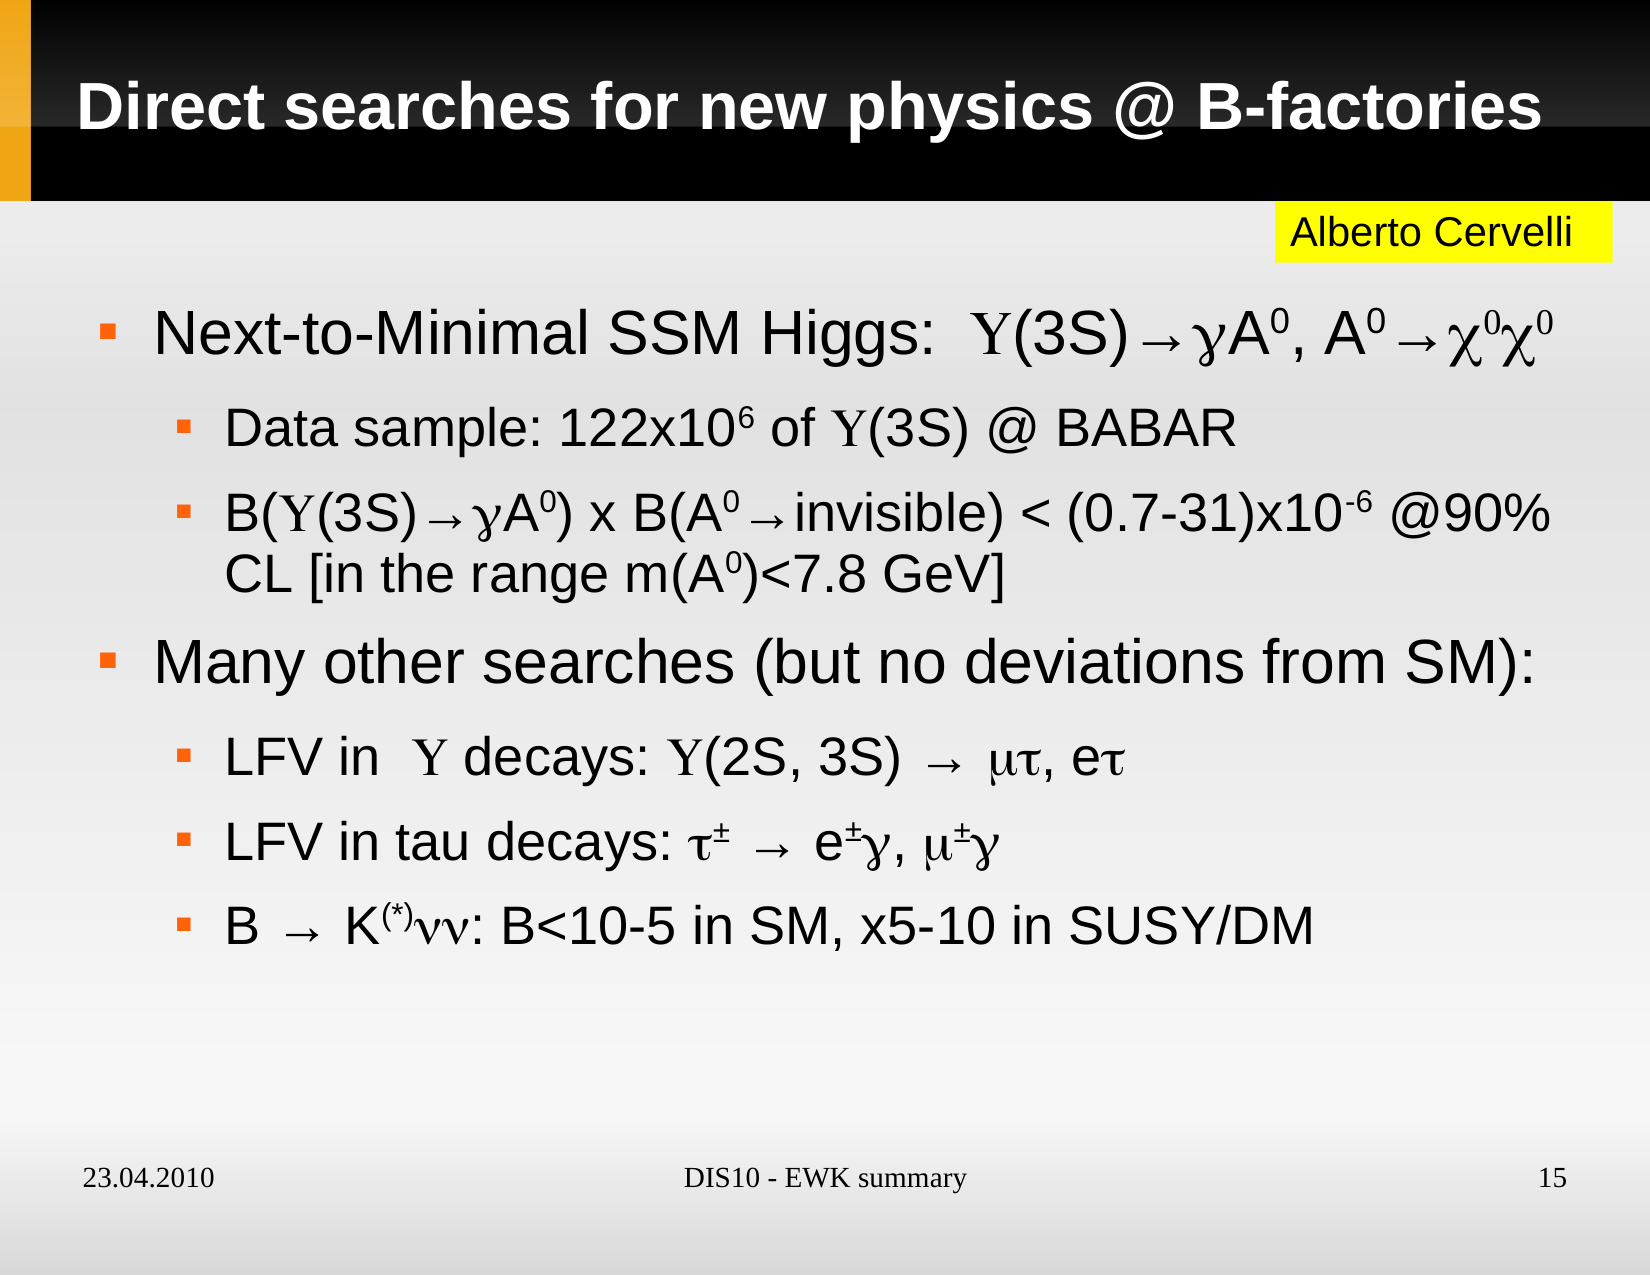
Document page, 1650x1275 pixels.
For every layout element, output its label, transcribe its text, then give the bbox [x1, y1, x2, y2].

title Direct searches for new physics @ B-factories [76, 7, 1562, 206]
text_box Alberto Cervelli [1275, 201, 1613, 263]
picture [0, 0, 1650, 1275]
list Next-to-Minimal SSM Higgs: U(3S)→gA0, A0→c0c0 Data sample: 122x106 of U(3S) @ BABAR B(U(3S)→gA0) x B(A0→invisible) < (0.7-31)x10-6 @90% CL [in the range m(A0)<7.8 GeV] Many other searches (but no deviations from SM): LFV in U decays: U(2S, 3S) → mt, et LFV in tau decays: t± → e±g, m±g B → K(*)nn: B<10-5 in SM, x5-10 in SUSY/DM [82, 298, 1568, 1126]
